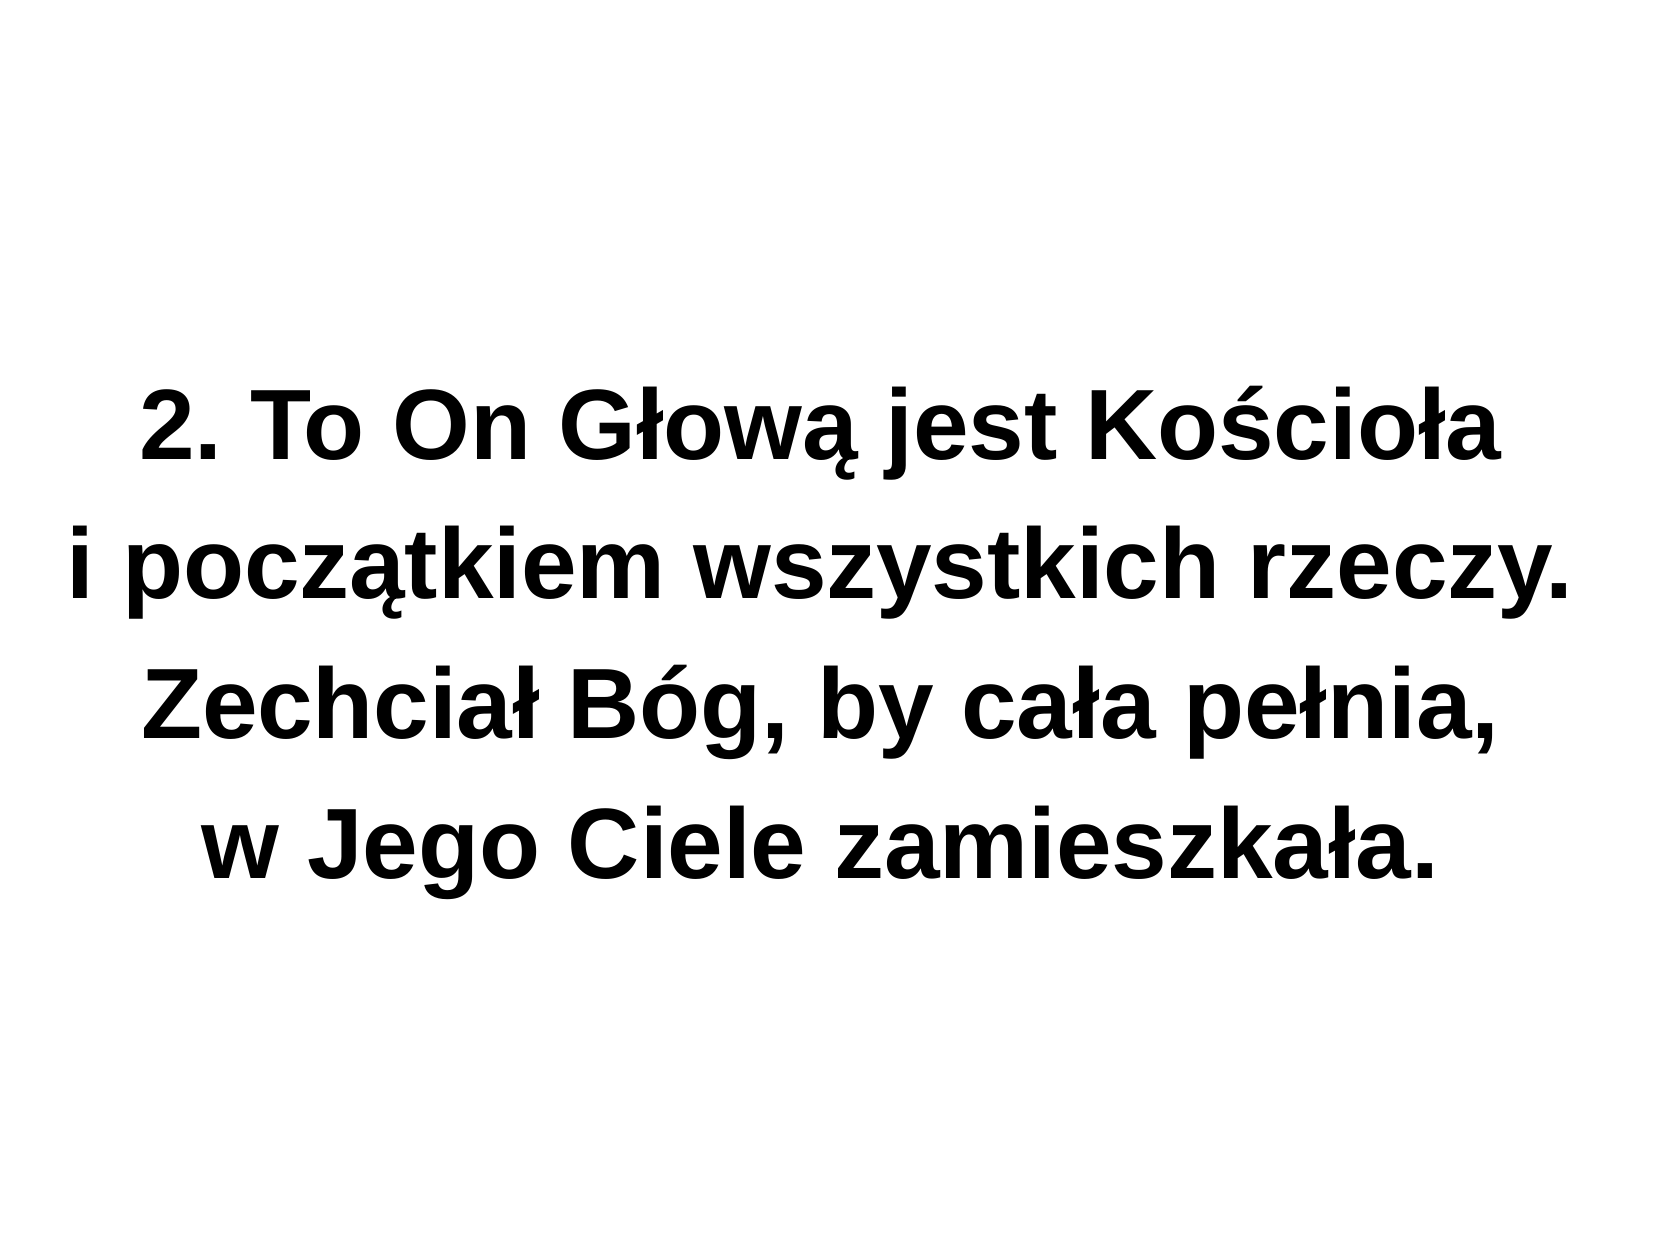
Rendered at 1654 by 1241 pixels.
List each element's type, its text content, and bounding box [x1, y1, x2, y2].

subtitle 2. To On Głową jest Kościoła i początkiem wszystkich rzeczy. Zechciał Bóg, by cała pełnia, w Jego Ciele zamieszkała. [0, 0, 1642, 1241]
